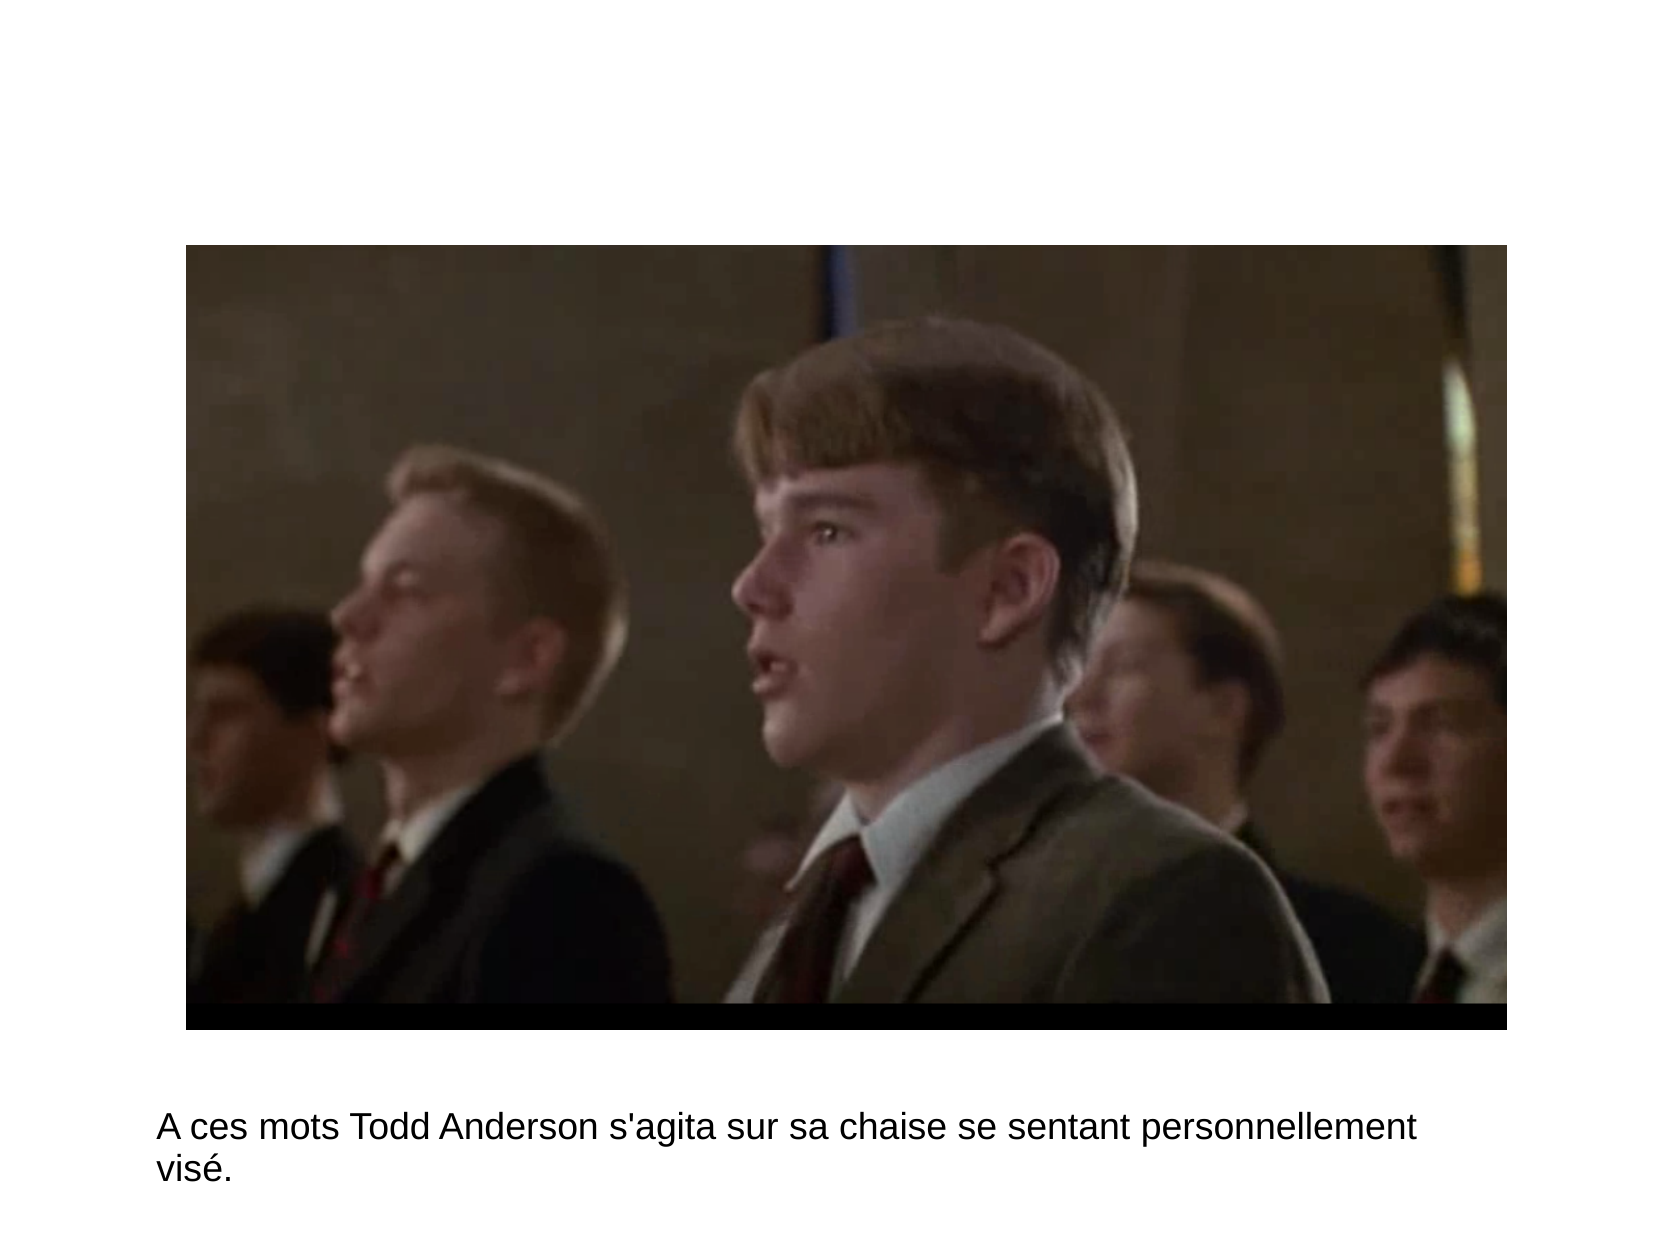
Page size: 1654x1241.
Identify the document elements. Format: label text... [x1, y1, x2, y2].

picture [186, 245, 1507, 1030]
text_box A ces mots Todd Anderson s'agita sur sa chaise se sentant personnellement visé. [141, 1098, 1524, 1198]
